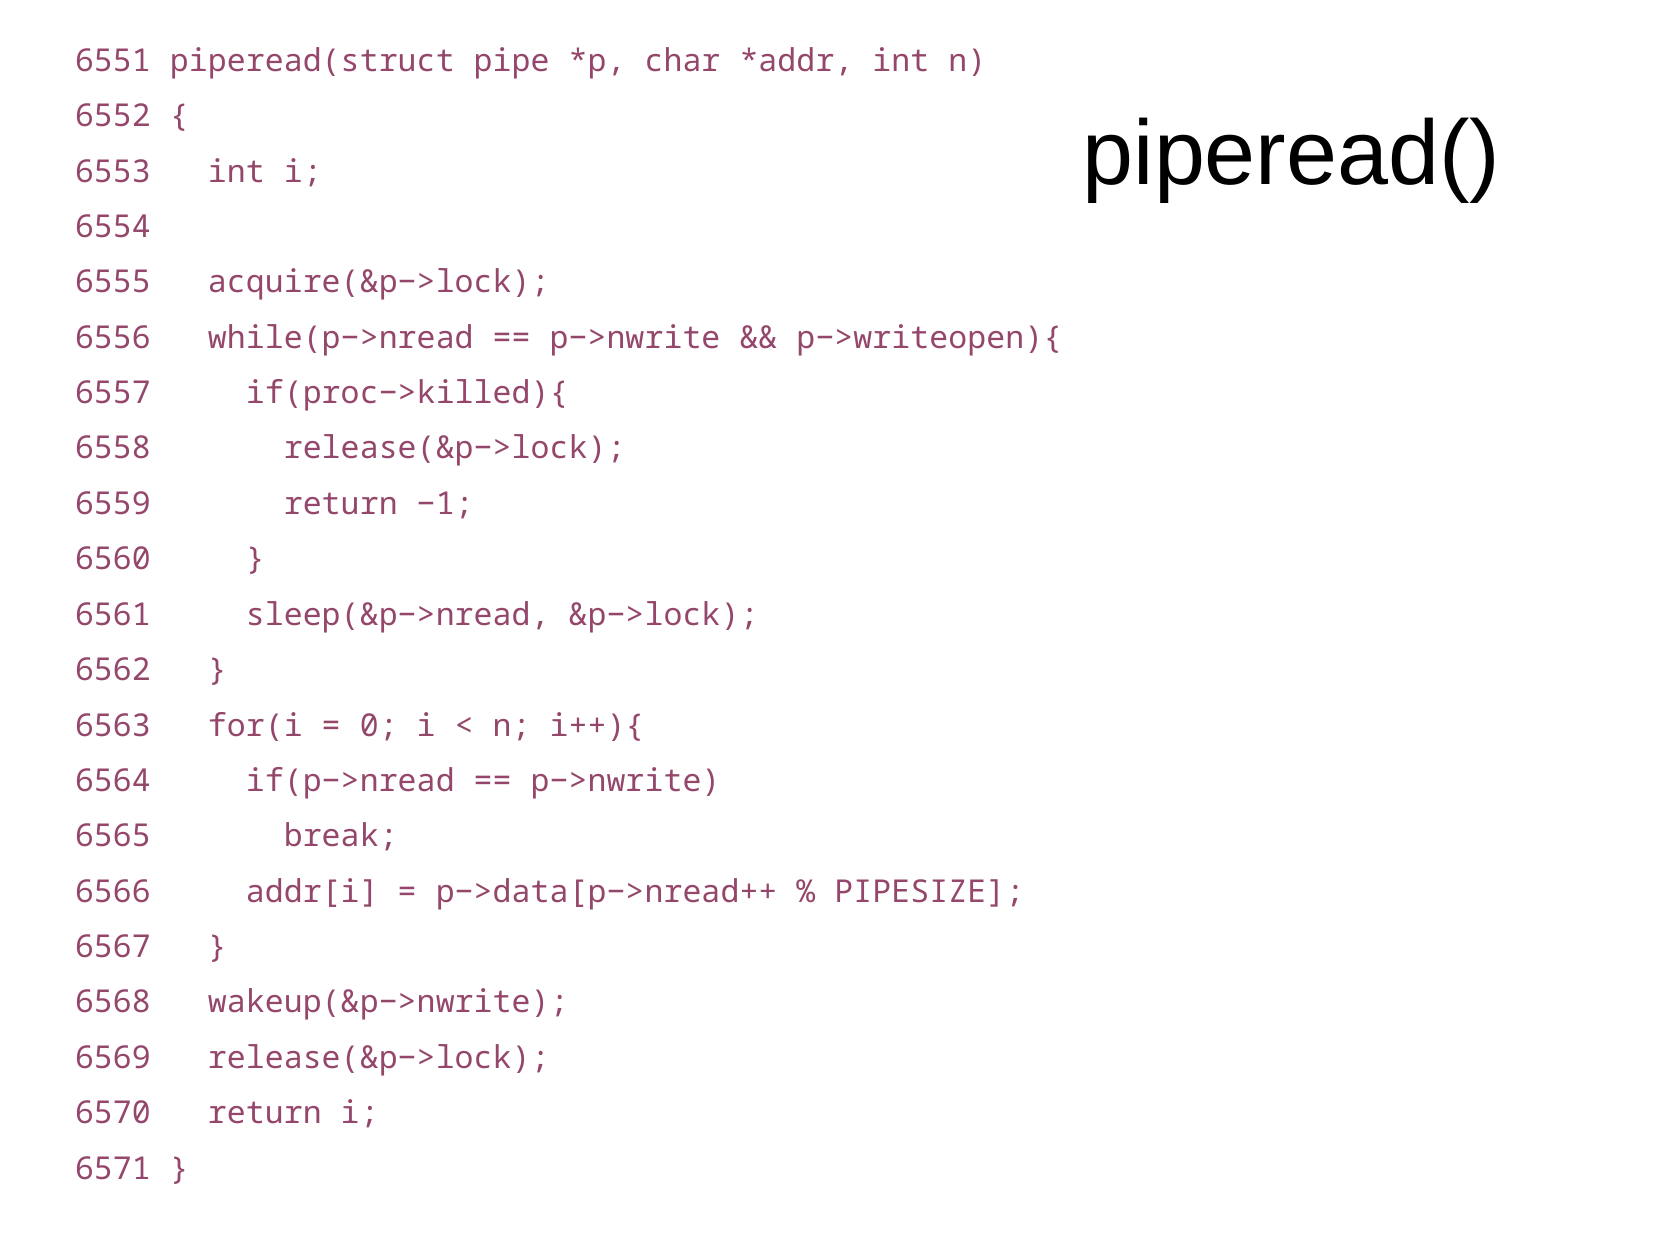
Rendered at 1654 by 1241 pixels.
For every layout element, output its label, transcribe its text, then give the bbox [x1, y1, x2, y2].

list 6551 piperead(struct pipe *p, char *addr, int n) 6552 { 6553 int i; 6554 6555 acquire(&p−>lock); 6556 while(p−>nread == p−>nwrite && p−>writeopen){ 6557 if(proc−>killed){ 6558 release(&p−>lock); 6559 return −1; 6560 } 6561 sleep(&p−>nread, &p−>lock); 6562 } 6563 for(i = 0; i < n; i++){ 6564 if(p−>nread == p−>nwrite) 6565 break; 6566 addr[i] = p−>data[p−>nread++ % PIPESIZE]; 6567 } 6568 wakeup(&p−>nwrite); 6569 release(&p−>lock); 6570 return i; 6571 } [75, 37, 1613, 1201]
